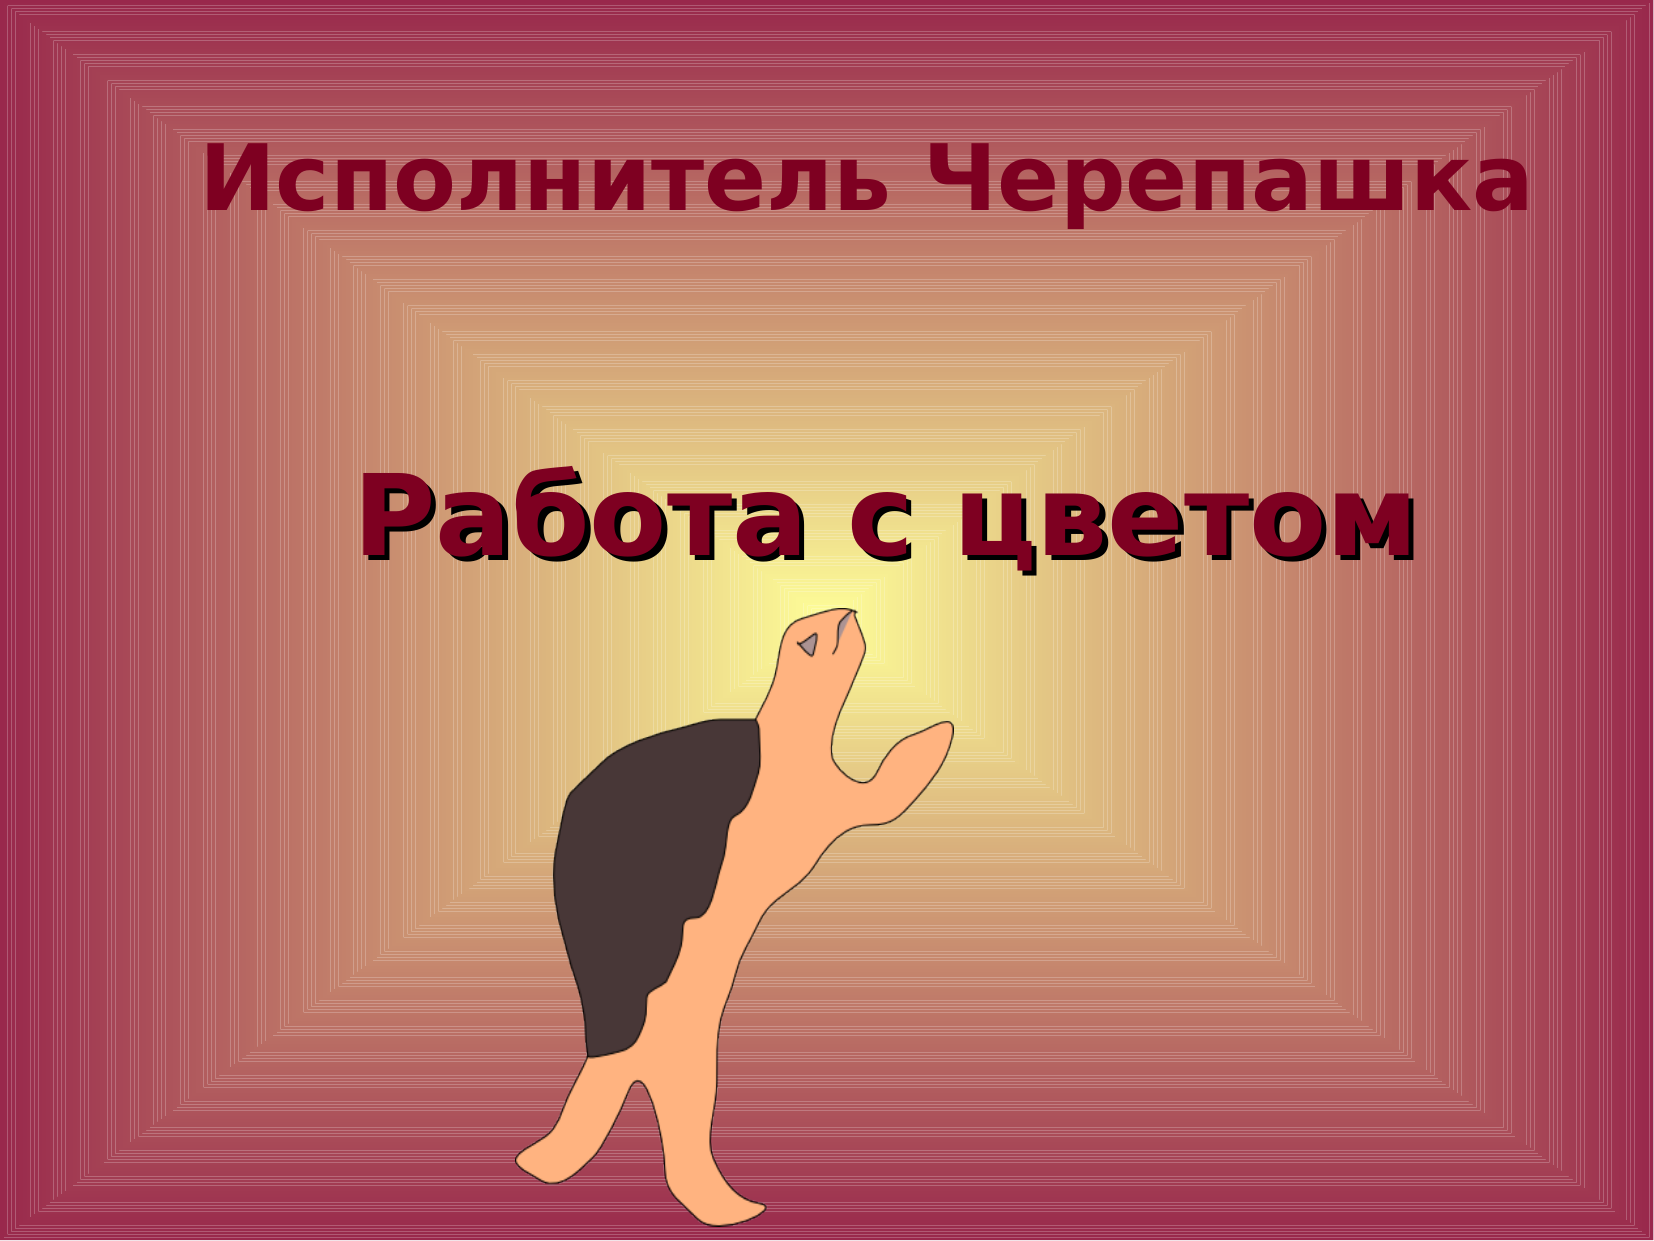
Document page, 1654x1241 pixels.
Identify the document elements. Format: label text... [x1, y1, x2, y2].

picture [515, 608, 954, 1227]
subtitle Работа с цветом [142, 386, 1631, 647]
title Исполнитель Черепашка [123, 82, 1613, 275]
